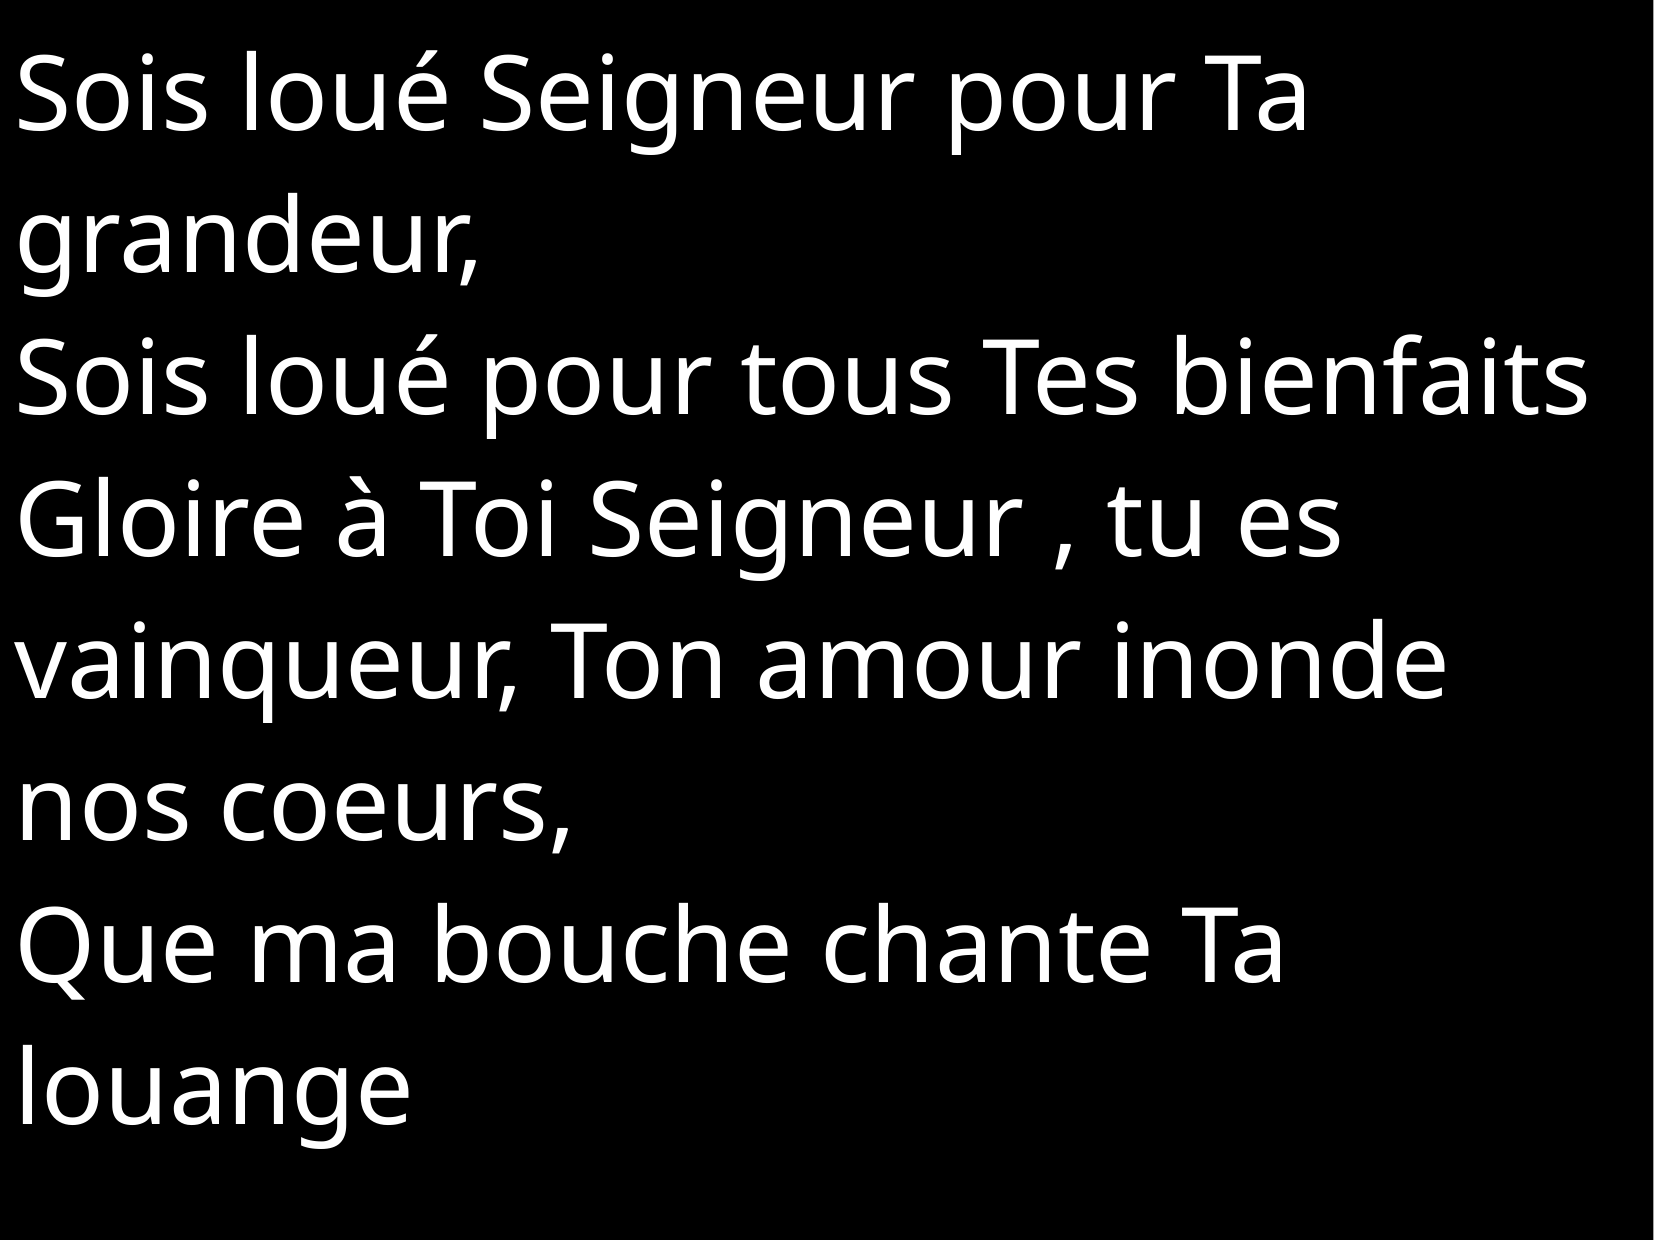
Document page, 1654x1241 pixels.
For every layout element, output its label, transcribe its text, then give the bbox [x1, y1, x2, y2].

text_box Sois loué Seigneur pour Ta grandeur, Sois loué pour tous Tes bienfaits Gloire à Toi Seigneur , tu es vainqueur, Ton amour inonde nos coeurs, Que ma bouche chante Ta louange . [0, 11, 1654, 1241]
